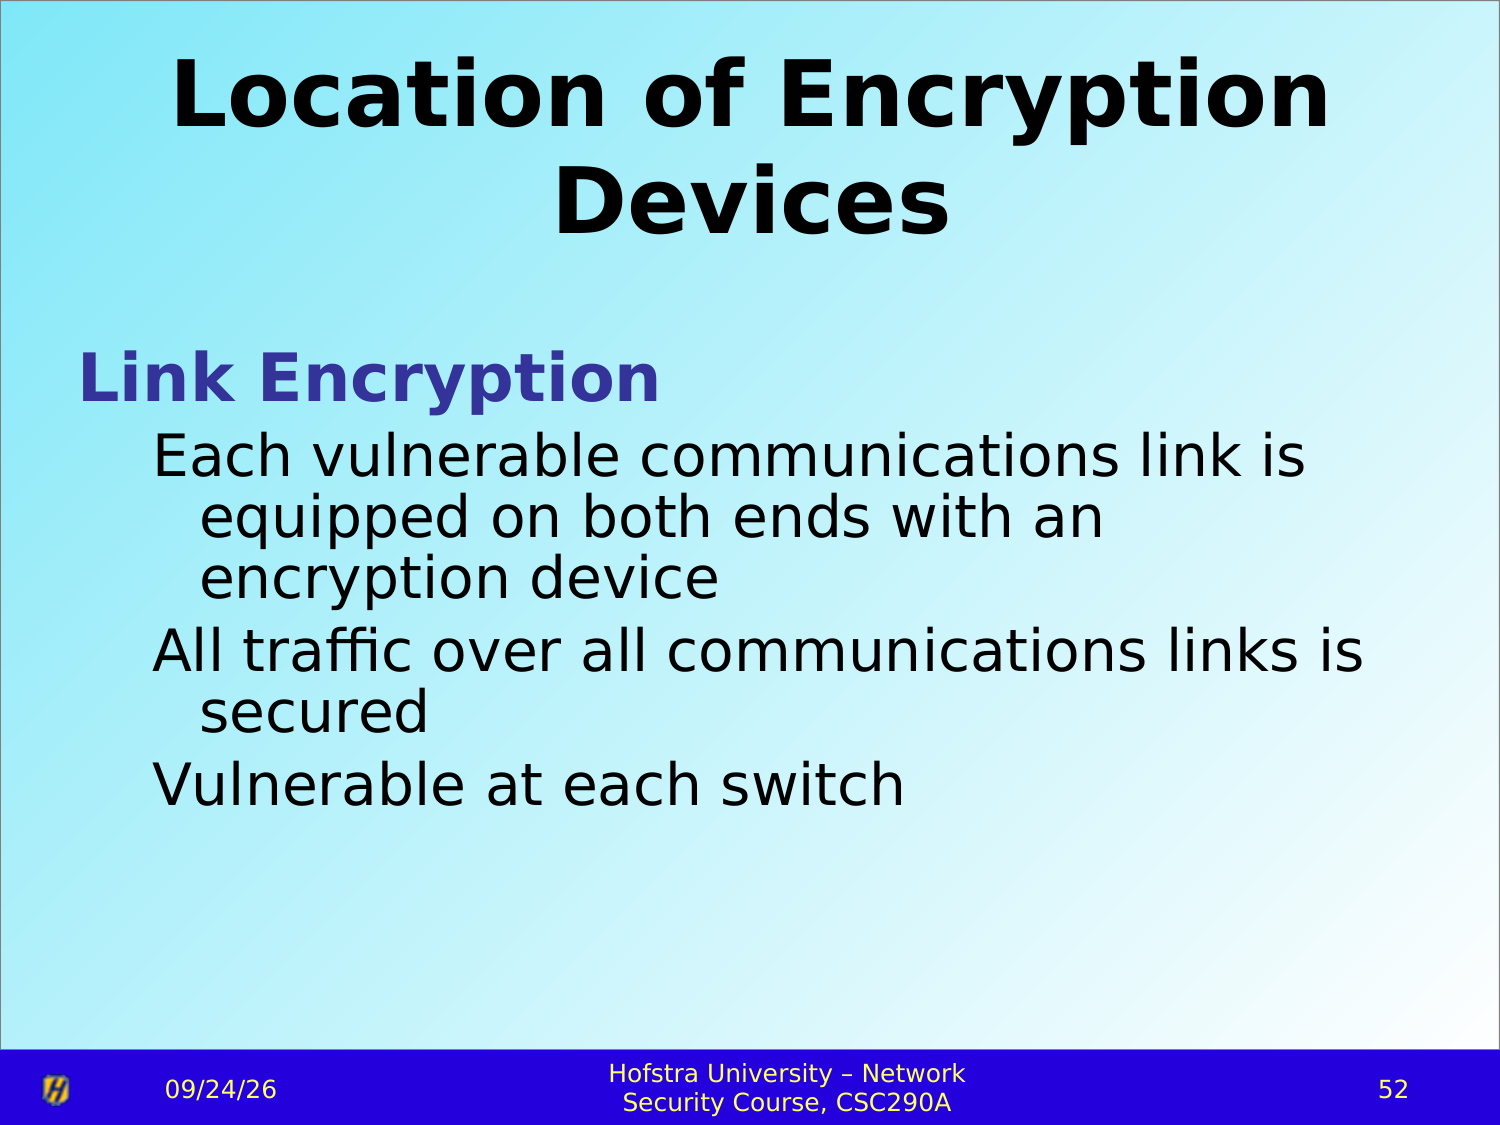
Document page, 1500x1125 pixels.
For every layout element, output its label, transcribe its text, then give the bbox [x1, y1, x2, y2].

title Location of Encryption Devices [112, 33, 1391, 263]
list Link Encryption Each vulnerable communications link is equipped on both ends with an encryption device All traffic over all communications links is secured Vulnerable at each switch [62, 337, 1426, 1013]
picture [37, 1072, 76, 1110]
